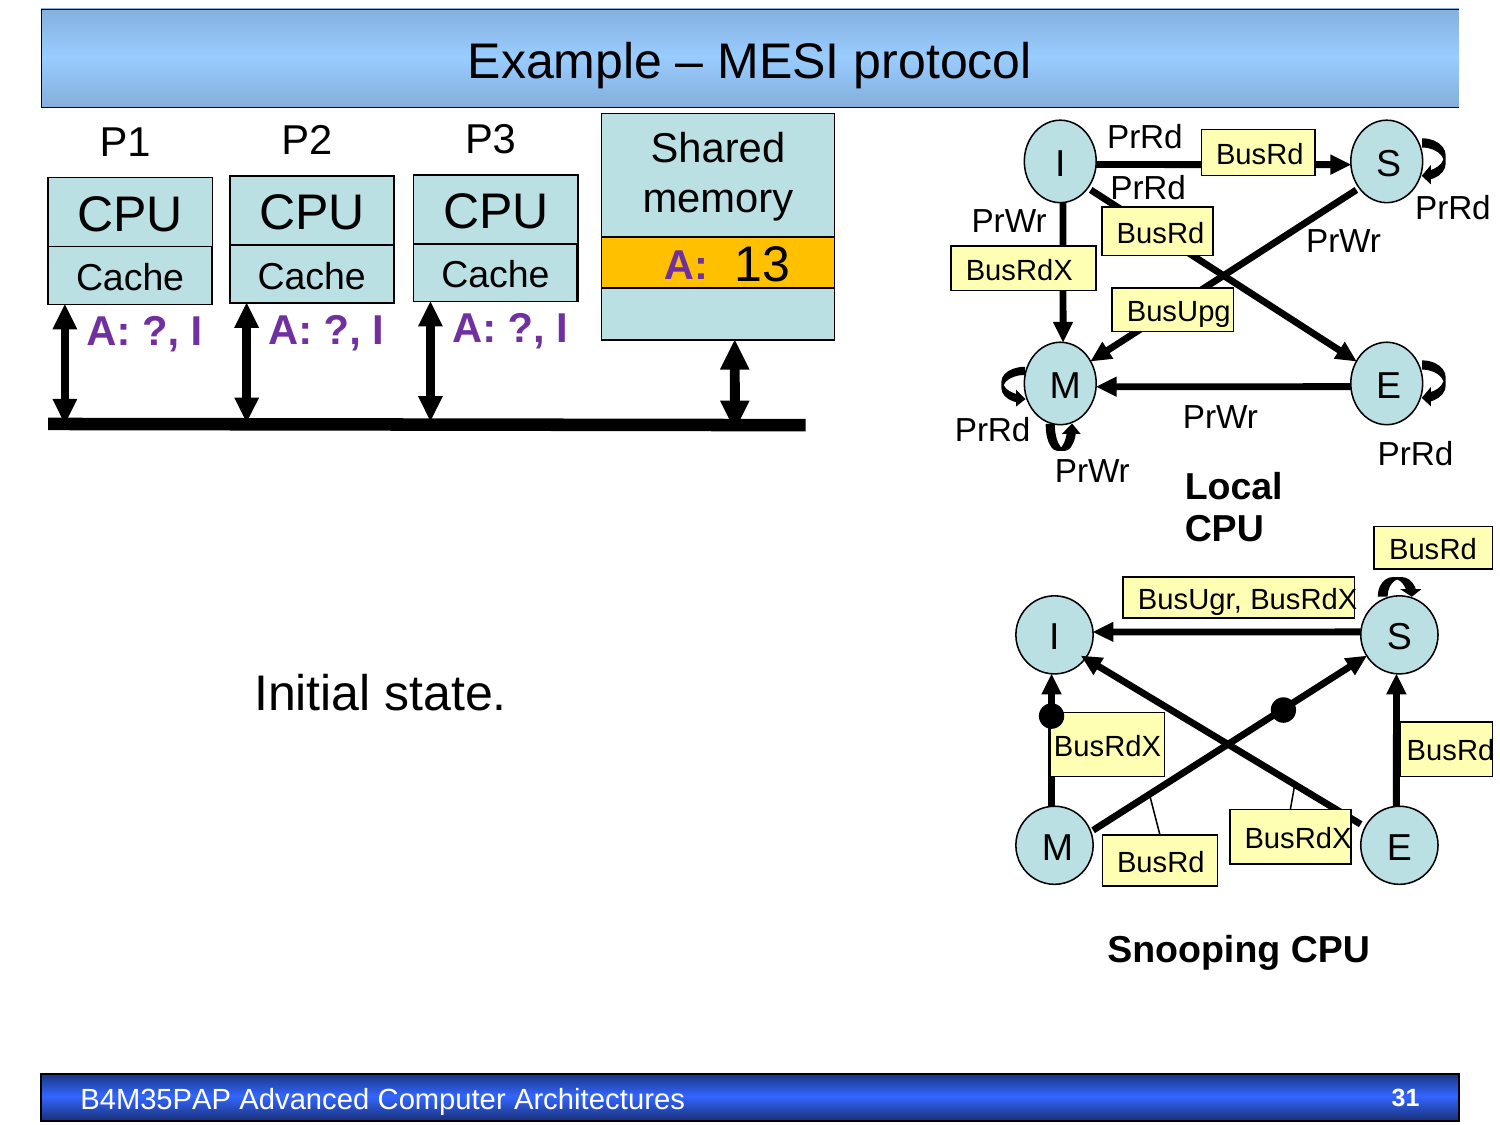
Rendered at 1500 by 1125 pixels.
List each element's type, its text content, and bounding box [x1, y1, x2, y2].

text_box PrRd [1359, 424, 1472, 480]
text_box PrWr [1151, 387, 1290, 488]
text_box I [1015, 595, 1094, 674]
text_box [1422, 139, 1445, 178]
text_box [1002, 367, 1025, 400]
text_box BusRdX [1229, 809, 1351, 864]
title Example – MESI protocol [41, 8, 1459, 108]
text_box 13 [705, 223, 805, 299]
text_box BusRd [1244, 129, 1315, 176]
text_box [601, 237, 638, 289]
text_box BusRd [1373, 526, 1493, 570]
text_box E [1360, 806, 1439, 885]
text_box Snooping CPU [1092, 921, 1418, 986]
text_box P2 [265, 108, 349, 171]
text_box S [1350, 120, 1423, 203]
text_box BusRd [1400, 722, 1493, 777]
text_box BusRdX [1050, 712, 1165, 777]
text_box M [1024, 342, 1097, 425]
text_box CPU [229, 176, 395, 295]
text_box A: [638, 230, 724, 296]
text_box PrRd [933, 400, 1046, 456]
text_box [1378, 577, 1420, 596]
text_box Initial state. [239, 653, 742, 807]
text_box PrWr [956, 191, 1062, 247]
text_box Cache [413, 243, 578, 302]
text_box [1046, 424, 1079, 451]
text_box Local CPU [1170, 457, 1355, 557]
text_box BusRdX [950, 246, 1097, 291]
text_box I [1024, 120, 1058, 191]
text_box PrWr [950, 441, 1170, 542]
text_box E [1350, 342, 1423, 424]
text_box PrRd [1058, 159, 1248, 214]
text_box M [1015, 806, 1094, 885]
text_box CPU [413, 174, 578, 243]
text_box A: ?, I [71, 296, 218, 362]
text_box P1 [83, 108, 167, 172]
text_box [1039, 704, 1064, 729]
text_box CPU [48, 177, 213, 296]
text_box [1422, 361, 1445, 405]
text_box Cache [48, 246, 212, 305]
text_box BusUpg [1112, 287, 1234, 332]
text_box PrWr [1291, 211, 1423, 312]
text_box P3 [449, 108, 532, 170]
text_box Cache [229, 245, 394, 303]
text_box Shared memory [601, 113, 835, 237]
text_box [805, 237, 835, 289]
text_box PrRd [1054, 108, 1244, 163]
text_box Shared memory [601, 289, 835, 340]
text_box PrRd [1400, 178, 1500, 234]
text_box A: ?, I [253, 295, 399, 361]
text_box BusUgr, BusRdX [1123, 577, 1355, 618]
text_box BusRd [1101, 214, 1213, 256]
text_box A: ?, I [437, 293, 583, 359]
text_box [1271, 698, 1296, 723]
text_box BusRd [1102, 834, 1218, 886]
text_box S [1360, 595, 1439, 674]
